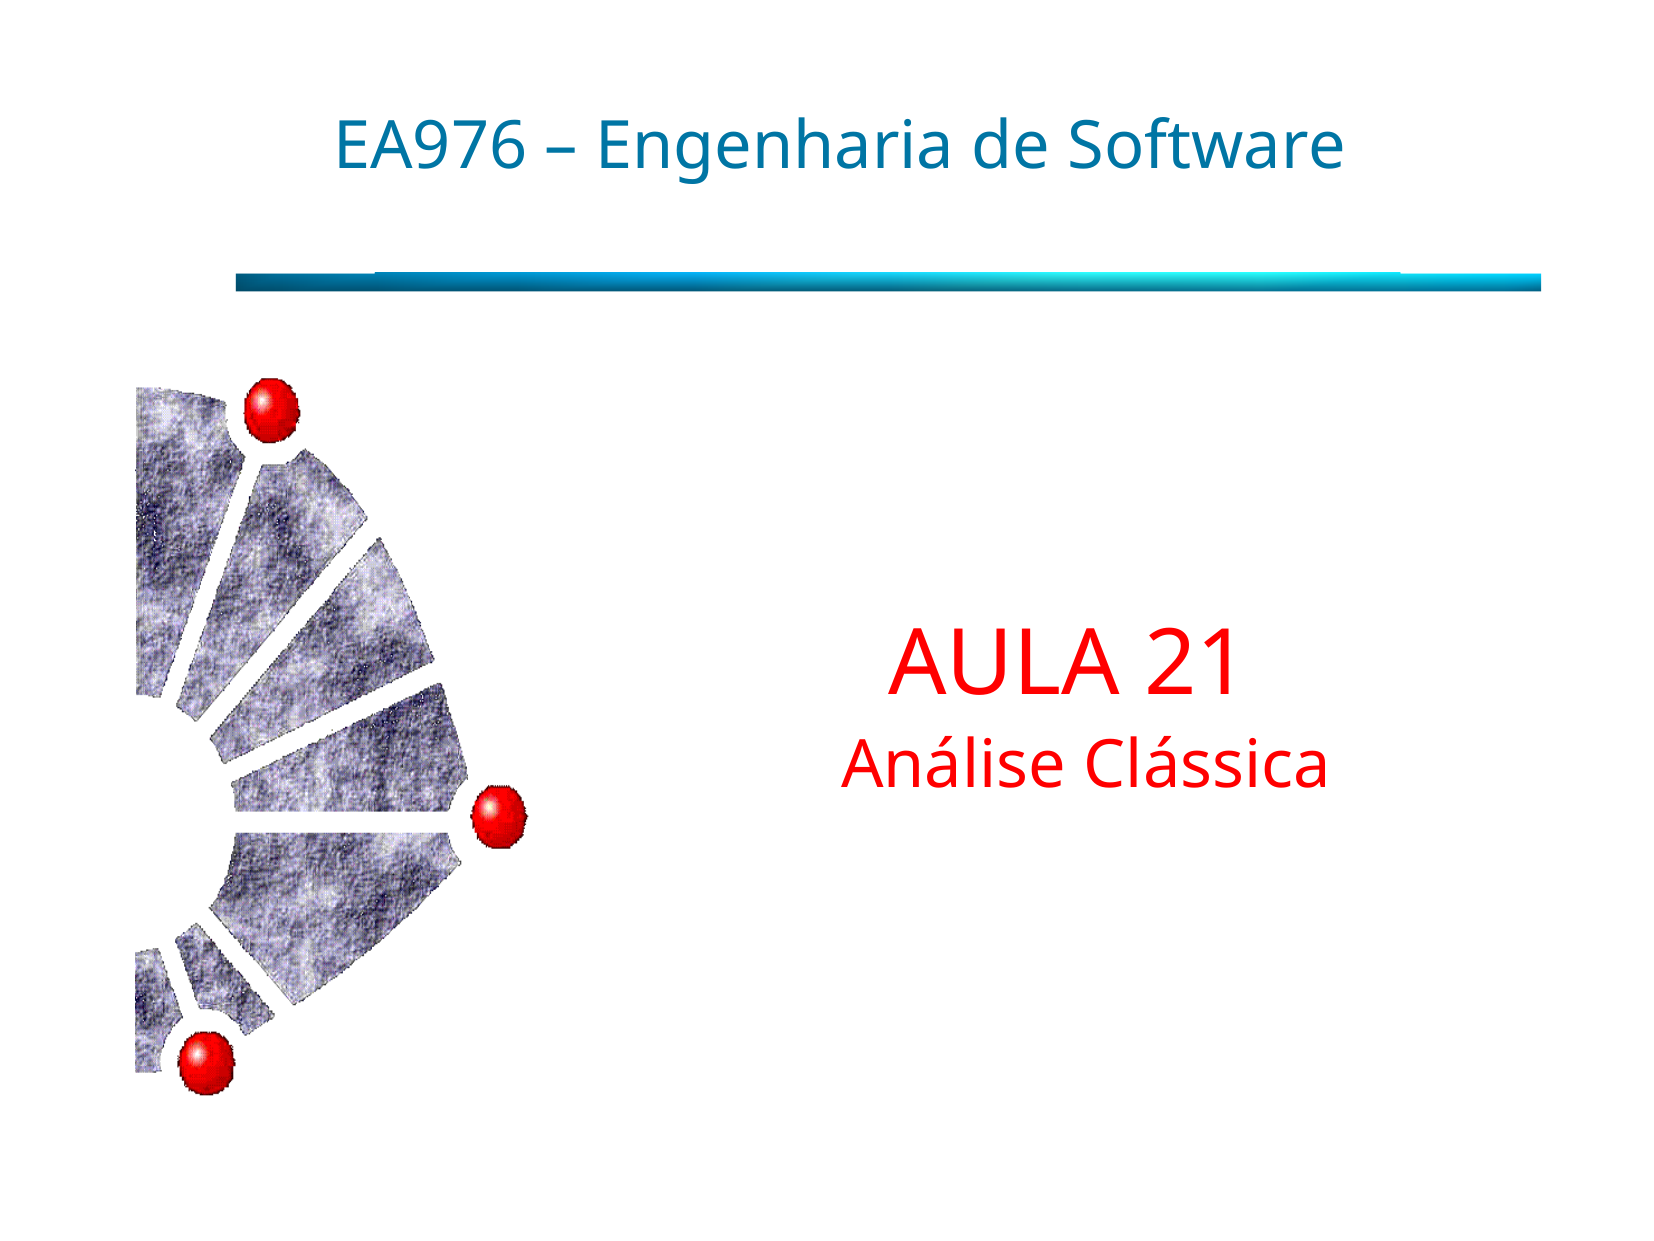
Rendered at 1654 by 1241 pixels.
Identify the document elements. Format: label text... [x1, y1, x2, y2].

chart [135, 324, 562, 1112]
picture [125, 272, 1654, 295]
subtitle AULA 21 Análise Clássica [561, 308, 1541, 1182]
title EA976 – Engenharia de Software [61, 35, 1620, 250]
